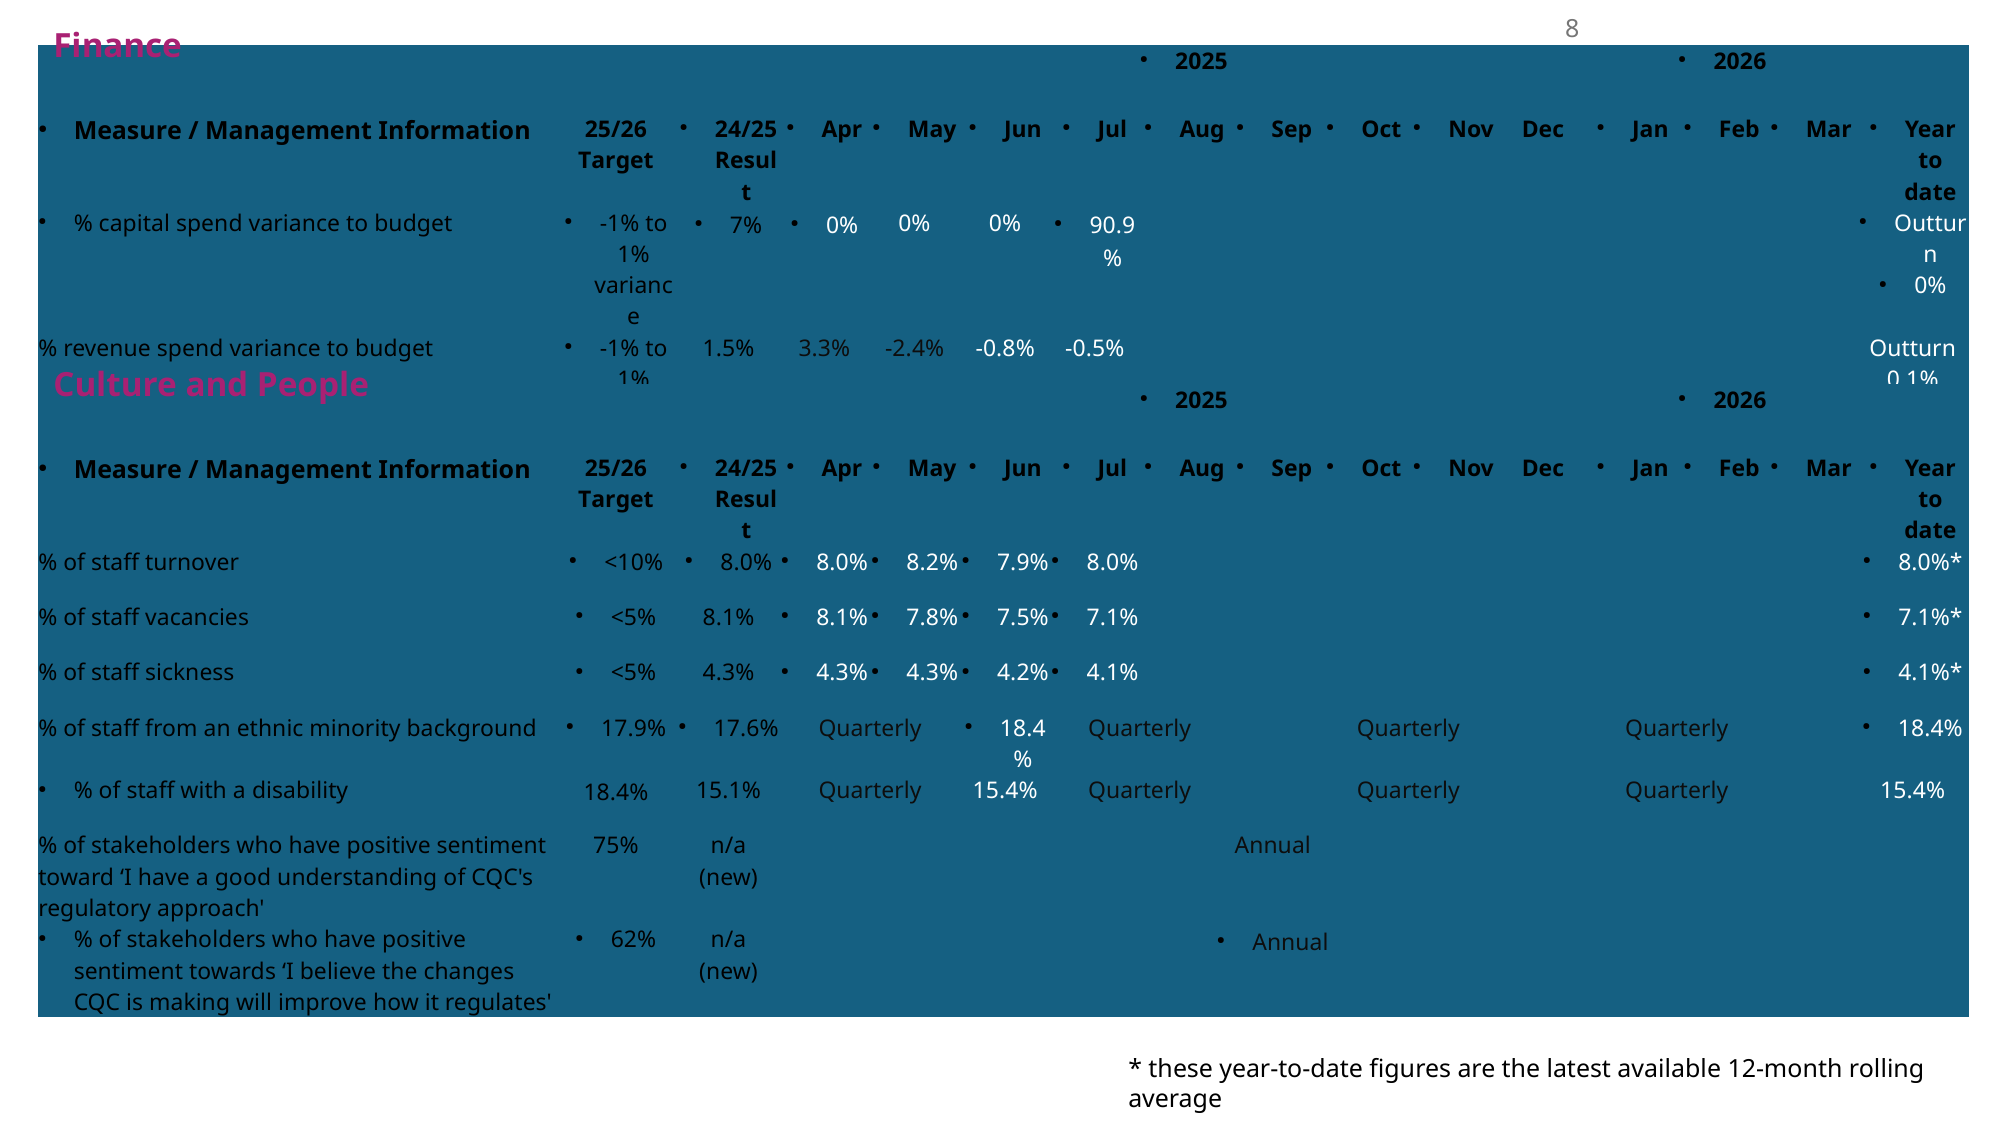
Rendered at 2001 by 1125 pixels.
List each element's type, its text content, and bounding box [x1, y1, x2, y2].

table_cell Year to date [1857, 113, 1969, 207]
table_cell 8.0% [677, 546, 780, 601]
table_cell [1766, 830, 1857, 923]
table_cell Jul [1050, 113, 1140, 207]
table_cell Jan [1588, 452, 1678, 546]
table_cell Annual [780, 923, 1766, 1017]
table_cell 7.9% [960, 546, 1050, 601]
table_cell 75% [555, 830, 677, 923]
table_cell Measure / Management Information [38, 113, 555, 207]
table_cell [1498, 656, 1588, 712]
table_cell [1229, 332, 1319, 384]
table_cell % of staff from an ethnic minority background [38, 712, 555, 774]
table_cell <5% [555, 656, 677, 712]
table_cell [1229, 774, 1319, 830]
table_cell [1229, 601, 1319, 656]
table_header [1857, 384, 1969, 452]
table_header 2026 [1588, 59, 1857, 113]
table_header 2025 [780, 45, 1588, 113]
table_cell [1229, 207, 1319, 332]
table_cell [1588, 546, 1678, 601]
table_cell Jun [960, 113, 1050, 207]
table_cell -1% to 1% variance [555, 332, 677, 384]
table_header [677, 384, 780, 452]
table_cell [1319, 546, 1409, 601]
table_cell 7.5% [960, 601, 1050, 656]
table_cell 18.4% [1857, 712, 1969, 774]
table_cell % revenue spend variance to budget [38, 332, 555, 355]
table_cell [1498, 774, 1588, 830]
table_cell n/a (new) [677, 923, 780, 1017]
table_cell 8.1% [677, 601, 780, 656]
table_cell 3.3% [780, 332, 869, 384]
table_cell 15.4% [960, 774, 1050, 830]
table_cell [1588, 332, 1678, 384]
table_cell [1229, 546, 1319, 601]
table_cell -2.4% [869, 332, 960, 384]
table_cell [1857, 923, 1969, 1017]
table_header 2026 [1588, 384, 1857, 452]
table_cell 0% [780, 207, 869, 332]
table_cell [1409, 207, 1498, 332]
table_cell 62% [555, 923, 677, 1017]
table_cell [1766, 712, 1857, 774]
table_cell -0.8% [960, 332, 1050, 384]
table_cell % of staff vacancies [38, 601, 555, 656]
table_cell 4.3% [869, 656, 960, 712]
table_cell [1409, 656, 1498, 712]
table_cell [1678, 601, 1766, 656]
table_cell 25/26 Target [555, 452, 677, 546]
table_cell Outturn 0.1% [1857, 332, 1969, 384]
table_header [38, 412, 555, 452]
table_cell Aug [1140, 113, 1229, 207]
table_cell [1588, 656, 1678, 712]
table_cell 7% [677, 207, 780, 332]
table_cell [1229, 656, 1319, 712]
table_cell [1766, 546, 1857, 601]
table_cell [1498, 601, 1588, 656]
table_cell Aug [1140, 452, 1229, 546]
table_cell Oct [1319, 113, 1409, 207]
table_cell [1409, 546, 1498, 601]
table_cell 1.5% [677, 332, 780, 384]
table_cell Apr [780, 113, 869, 207]
table_cell Mar [1766, 452, 1857, 546]
table_cell -1% to 1% variance [555, 207, 677, 332]
table_cell Quarterly [1319, 774, 1498, 830]
table_cell [1140, 332, 1229, 384]
table_cell Quarterly [1050, 774, 1229, 830]
table_cell May [869, 113, 960, 207]
table_cell 17.9% [555, 712, 677, 774]
table_cell 4.1%* [1857, 656, 1969, 712]
table_cell 90.9% [1050, 207, 1140, 332]
table_cell Sep [1229, 113, 1319, 207]
table_cell Quarterly [780, 774, 960, 830]
table_cell 7.1% [1050, 601, 1140, 656]
table_cell Quarterly [1588, 774, 1766, 830]
table_cell [1766, 207, 1857, 332]
table_cell Apr [780, 452, 869, 546]
table_cell [1678, 546, 1766, 601]
table_cell 25/26 Target [555, 113, 677, 207]
table_cell 15.4% [1857, 774, 1969, 830]
table_cell [1588, 601, 1678, 656]
table_cell 8.1% [780, 601, 869, 656]
table_cell Dec [1498, 113, 1588, 207]
table_header [555, 384, 677, 452]
table_cell [1766, 601, 1857, 656]
table_cell 4.2% [960, 656, 1050, 712]
table_cell 8.0%* [1857, 546, 1969, 601]
table_cell [1766, 923, 1857, 1017]
table_cell [1319, 207, 1409, 332]
table_cell 7.1%* [1857, 601, 1969, 656]
table_cell [1678, 656, 1766, 712]
table_cell <10% [555, 546, 677, 601]
table_cell [1140, 601, 1229, 656]
table_cell Sep [1229, 452, 1319, 546]
table_header [555, 45, 677, 113]
table_cell Measure / Management Information [38, 452, 555, 546]
table_cell Outturn 0% [1857, 207, 1969, 332]
table_cell [1498, 712, 1588, 774]
text_box Finance [38, 16, 667, 73]
table_cell [1498, 207, 1588, 332]
table_cell Quarterly [1588, 712, 1766, 774]
table_cell [1678, 207, 1766, 332]
table_cell 0% [960, 207, 1050, 332]
table_cell [1229, 712, 1319, 774]
table_cell % of staff turnover [38, 546, 555, 601]
table_cell % of stakeholders who have positive sentiment toward ‘I have a good understanding of CQC's regulatory approach' [38, 830, 555, 923]
table_cell Dec [1498, 452, 1588, 546]
table_cell % of staff with a disability [38, 774, 555, 830]
table_cell [1766, 332, 1857, 384]
table_cell [1766, 774, 1857, 830]
table_cell -0.5% [1050, 332, 1140, 384]
title Culture and People [38, 355, 667, 412]
table_cell 8.2% [869, 546, 960, 601]
table_cell Year to date [1857, 452, 1969, 546]
table_header [1857, 59, 1969, 113]
table_cell % of stakeholders who have positive sentiment towards ‘I believe the changes CQC is making will improve how it regulates' [38, 923, 555, 1017]
table_cell Jan [1588, 113, 1678, 207]
table_header 2025 [780, 384, 1588, 452]
table_cell Nov [1409, 452, 1498, 546]
text_box * these year-to-date figures are the latest available 12-month rolling average [1113, 1045, 1987, 1091]
table_cell [1498, 546, 1588, 601]
table_cell Jul [1050, 452, 1140, 546]
table_cell Oct [1319, 452, 1409, 546]
table_cell 15.1% [677, 774, 780, 830]
table_header [38, 73, 555, 113]
table_cell [1319, 332, 1409, 384]
table_cell 7.8% [869, 601, 960, 656]
table_cell Quarterly [780, 712, 960, 774]
table_cell Feb [1678, 113, 1766, 207]
table_header [677, 45, 780, 113]
table_cell % of staff sickness [38, 656, 555, 712]
table_cell Quarterly [1050, 712, 1229, 774]
table_cell Annual [780, 830, 1766, 923]
table_cell 24/25 Result [677, 452, 780, 546]
table_cell 18.4% [555, 774, 677, 830]
table_cell 4.3% [677, 656, 780, 712]
table_cell <5% [555, 601, 677, 656]
table_cell Mar [1766, 113, 1857, 207]
table_cell [1409, 332, 1498, 384]
table_cell [1319, 601, 1409, 656]
table_cell 8.0% [1050, 546, 1140, 601]
table_cell [1857, 830, 1969, 923]
table_cell [1498, 332, 1588, 384]
table_cell 18.4% [960, 712, 1050, 774]
table_cell 8.0% [780, 546, 869, 601]
table_cell Nov [1409, 113, 1498, 207]
table_cell [1140, 546, 1229, 601]
table_cell 24/25 Result [677, 113, 780, 207]
table_cell Jun [960, 452, 1050, 546]
table_cell [1766, 656, 1857, 712]
table_cell n/a (new) [677, 830, 780, 923]
table_cell [1140, 656, 1229, 712]
table_cell [1319, 656, 1409, 712]
table_cell [1678, 332, 1766, 384]
table_cell [1140, 207, 1229, 332]
table_cell 17.6% [677, 712, 780, 774]
text_box 8 [1550, 0, 2000, 59]
table_cell [1409, 601, 1498, 656]
table_cell May [869, 452, 960, 546]
table_cell Feb [1678, 452, 1766, 546]
table_cell 4.3% [780, 656, 869, 712]
table_cell % capital spend variance to budget [38, 207, 555, 332]
table_cell Quarterly [1319, 712, 1498, 774]
table_cell 4.1% [1050, 656, 1140, 712]
table_cell [1588, 207, 1678, 332]
table_cell 0% [869, 207, 960, 332]
